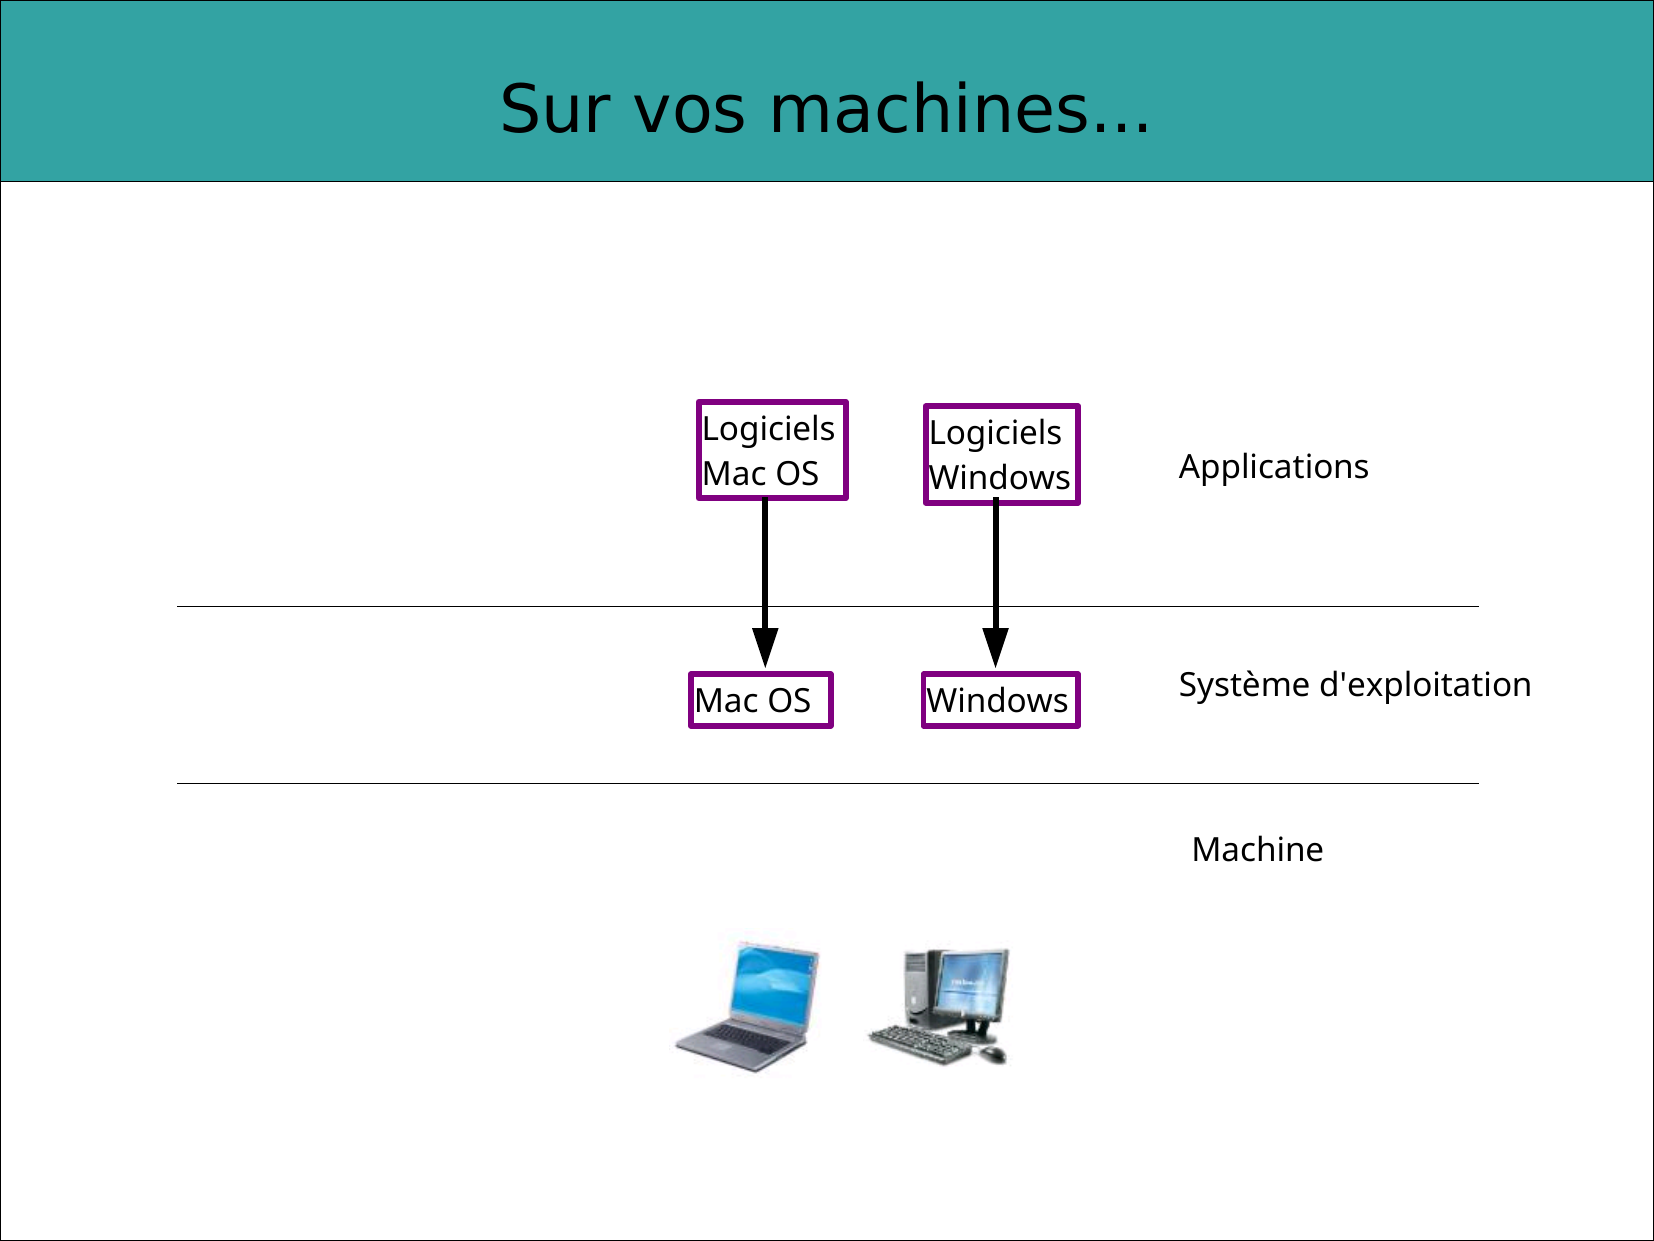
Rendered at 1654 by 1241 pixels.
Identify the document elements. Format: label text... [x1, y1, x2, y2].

picture [669, 928, 825, 1083]
text_box Windows [923, 674, 1079, 722]
text_box Logiciels Windows [925, 406, 1079, 490]
text_box Applications [1164, 435, 1394, 492]
title Sur vos machines... [82, 49, 1571, 170]
text_box Mac OS [690, 674, 831, 722]
text_box Système d'exploitation [1164, 653, 1574, 710]
text_box Logiciels Mac OS [698, 401, 846, 485]
picture [863, 928, 1021, 1087]
text_box Machine [1176, 818, 1388, 874]
